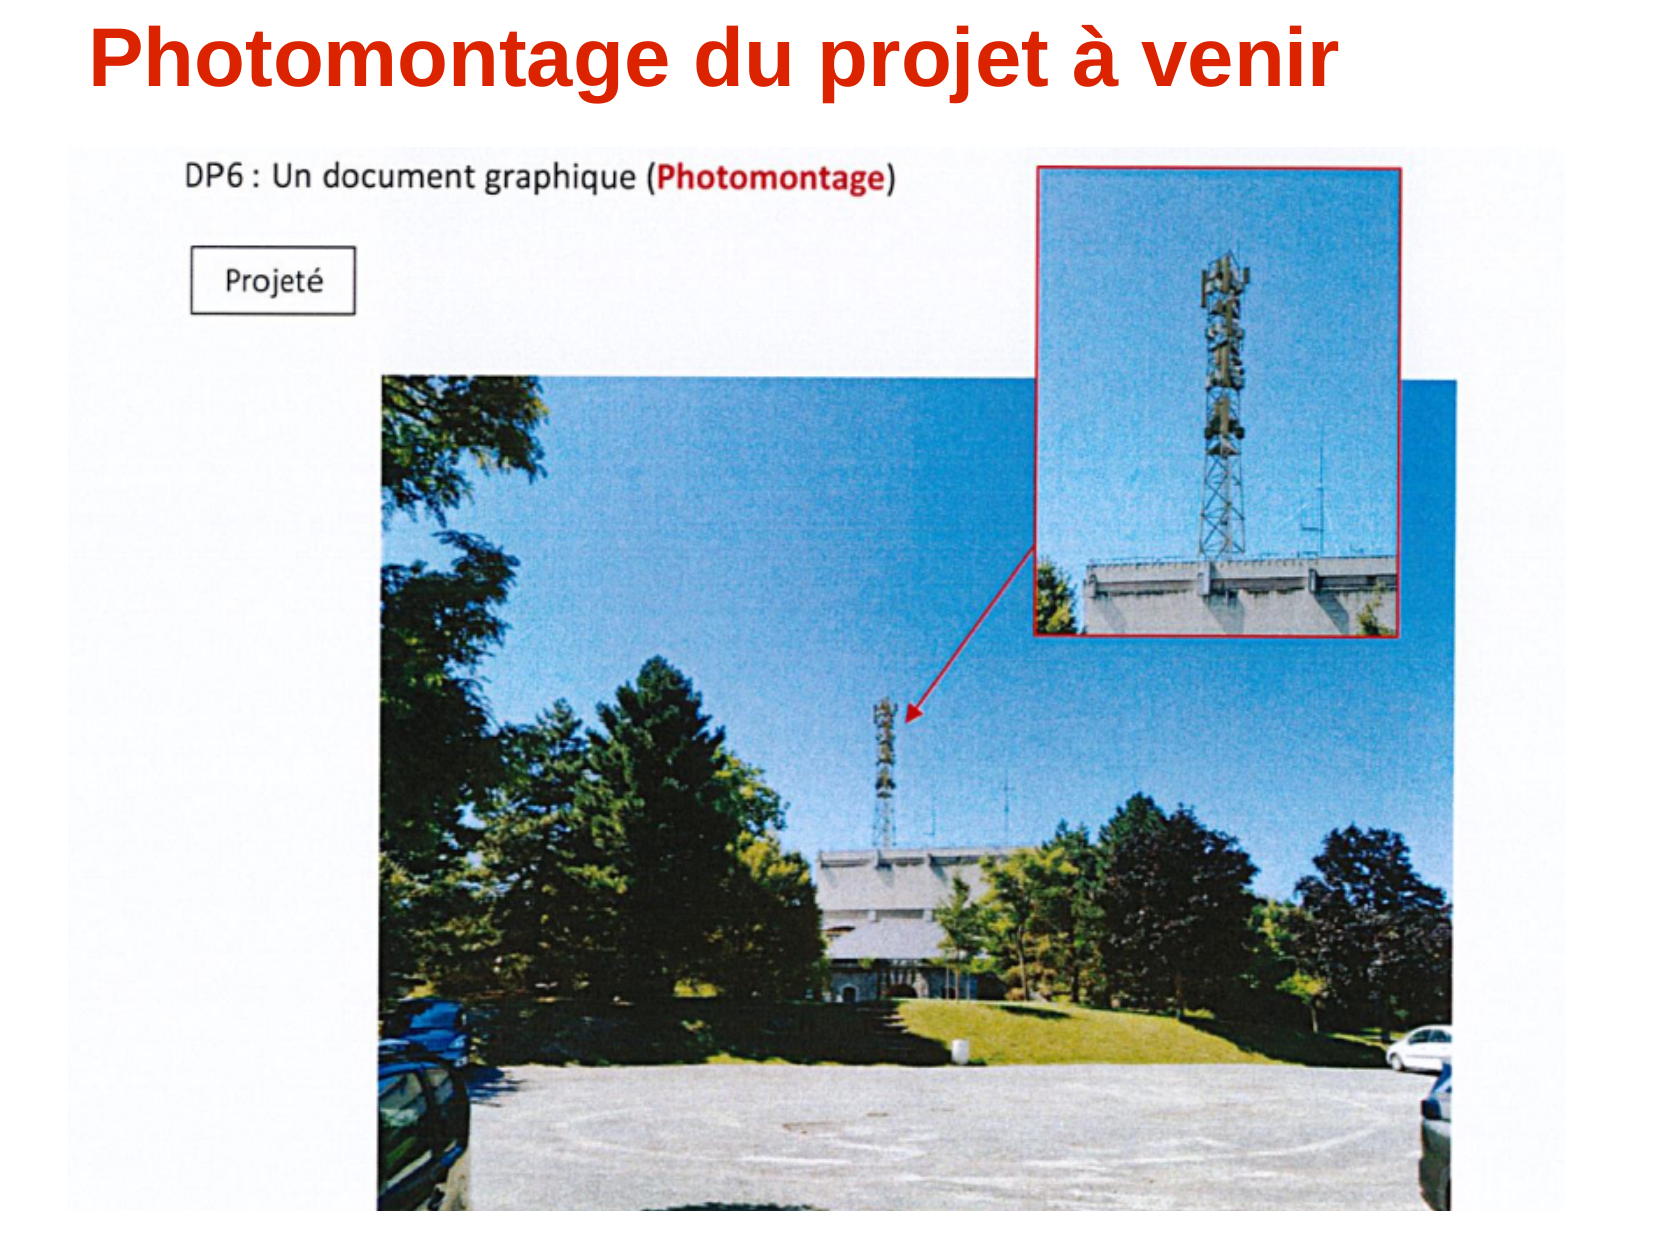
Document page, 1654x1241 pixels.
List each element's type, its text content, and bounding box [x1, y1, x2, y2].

picture [0, 0, 1654, 1241]
text_box Photomontage du projet à venir [88, 0, 1506, 147]
